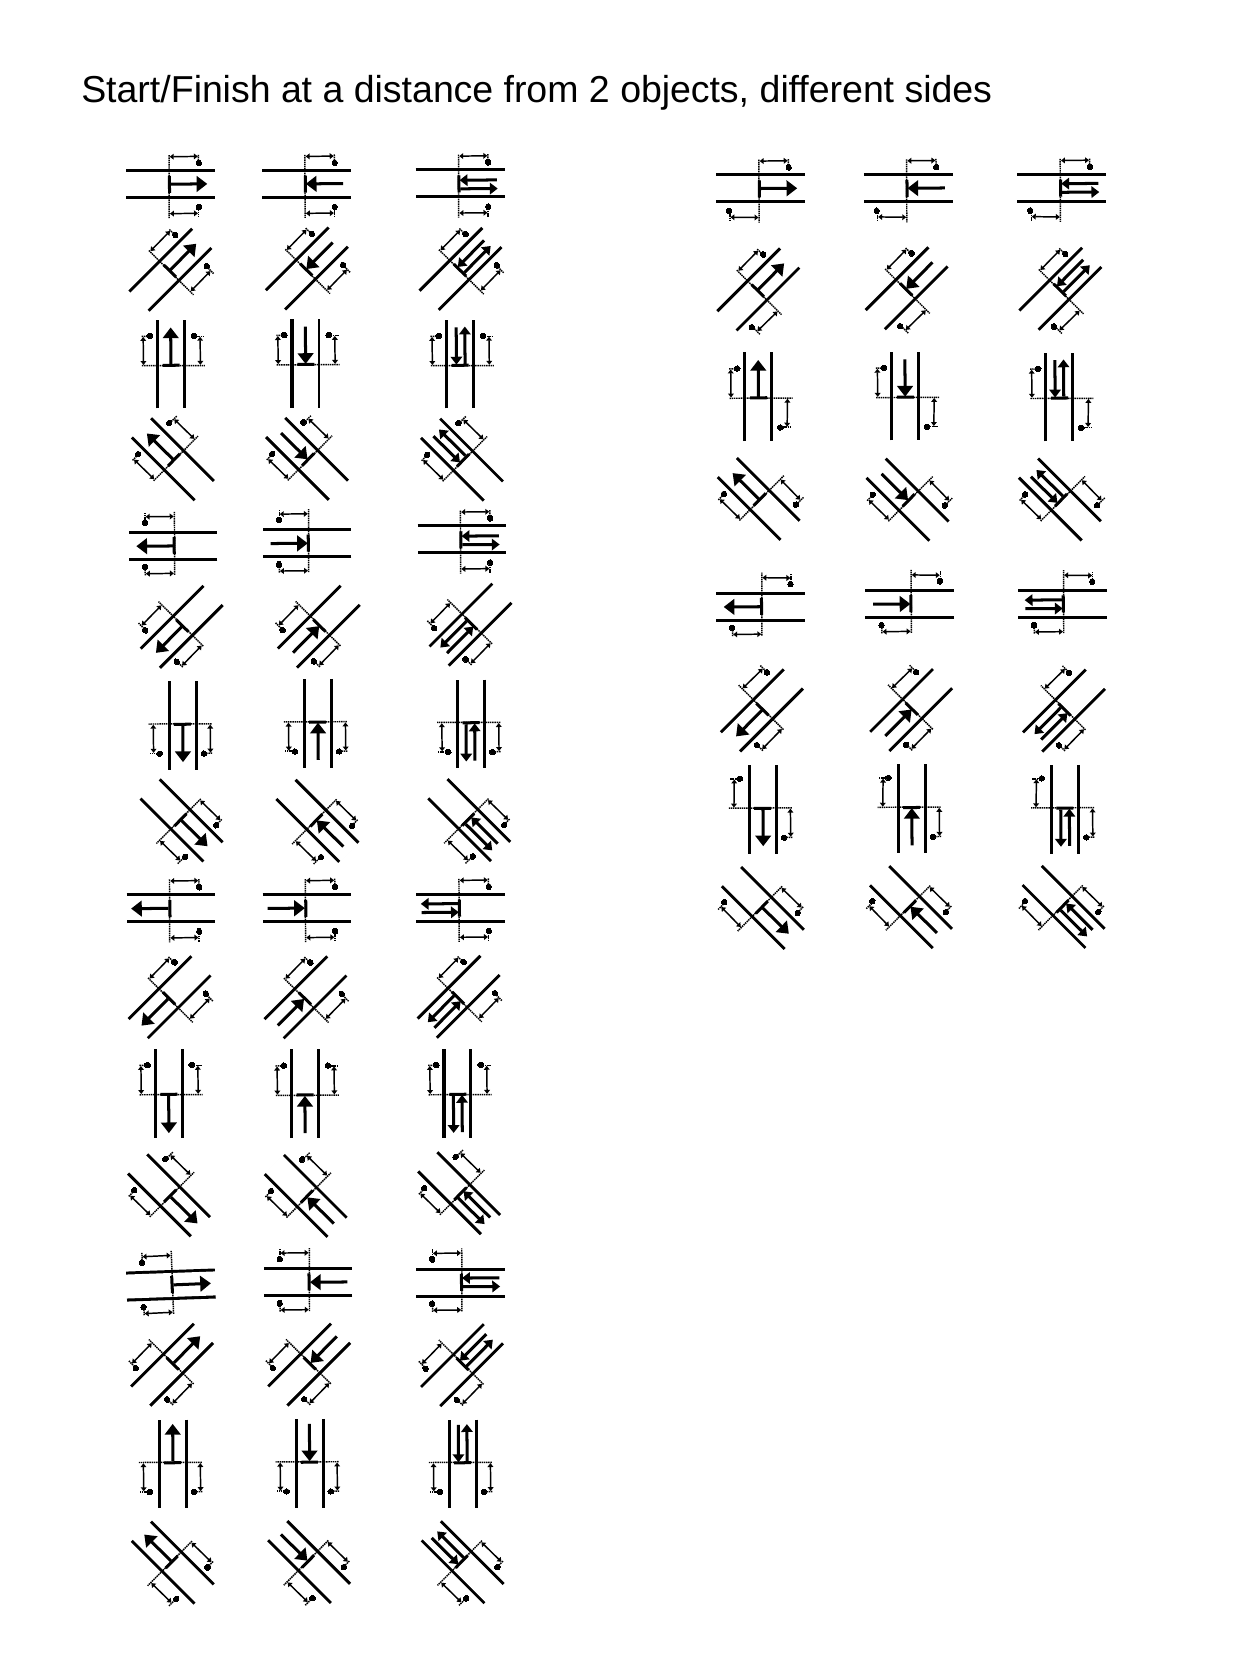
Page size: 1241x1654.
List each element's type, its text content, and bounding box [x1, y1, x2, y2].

text_box [494, 262, 500, 269]
text_box [455, 420, 462, 426]
text_box [764, 669, 770, 676]
text_box [470, 853, 476, 860]
text_box [487, 559, 493, 566]
text_box [188, 1062, 195, 1068]
text_box [942, 502, 948, 509]
text_box [1027, 207, 1033, 214]
text_box [433, 1062, 440, 1068]
text_box [777, 424, 784, 431]
text_box [1095, 909, 1102, 915]
text_box [937, 578, 943, 585]
text_box [203, 990, 209, 997]
text_box [885, 775, 892, 781]
text_box [142, 627, 148, 634]
text_box [487, 515, 493, 522]
text_box [276, 561, 282, 568]
text_box [429, 1256, 435, 1263]
text_box [489, 749, 496, 755]
text_box [874, 207, 880, 214]
text_box [292, 748, 298, 755]
text_box [280, 1062, 287, 1069]
text_box [325, 1062, 331, 1069]
text_box [162, 1156, 169, 1162]
text_box [485, 159, 491, 166]
text_box [1078, 425, 1085, 431]
text_box [1056, 742, 1062, 749]
text_box [300, 419, 307, 426]
text_box [325, 332, 332, 338]
text_box [463, 1595, 469, 1602]
text_box [196, 928, 202, 935]
text_box [793, 501, 799, 508]
text_box [156, 751, 163, 757]
text_box [1083, 834, 1089, 841]
text_box [171, 959, 178, 966]
text_box [279, 627, 286, 633]
text_box [336, 748, 342, 755]
text_box [1038, 775, 1045, 782]
text_box Start/Finish at a distance from 2 objects, different sides [66, 60, 1126, 132]
text_box [485, 203, 491, 210]
text_box [452, 1154, 459, 1160]
text_box [787, 581, 794, 587]
text_box [736, 776, 743, 782]
text_box [299, 1156, 305, 1163]
text_box [309, 1595, 316, 1601]
text_box [477, 1062, 484, 1068]
text_box [445, 749, 452, 755]
text_box [283, 1488, 290, 1495]
text_box [1051, 323, 1057, 330]
text_box [422, 1366, 429, 1372]
text_box [277, 1300, 283, 1307]
text_box [144, 1062, 151, 1068]
text_box [1089, 578, 1095, 585]
